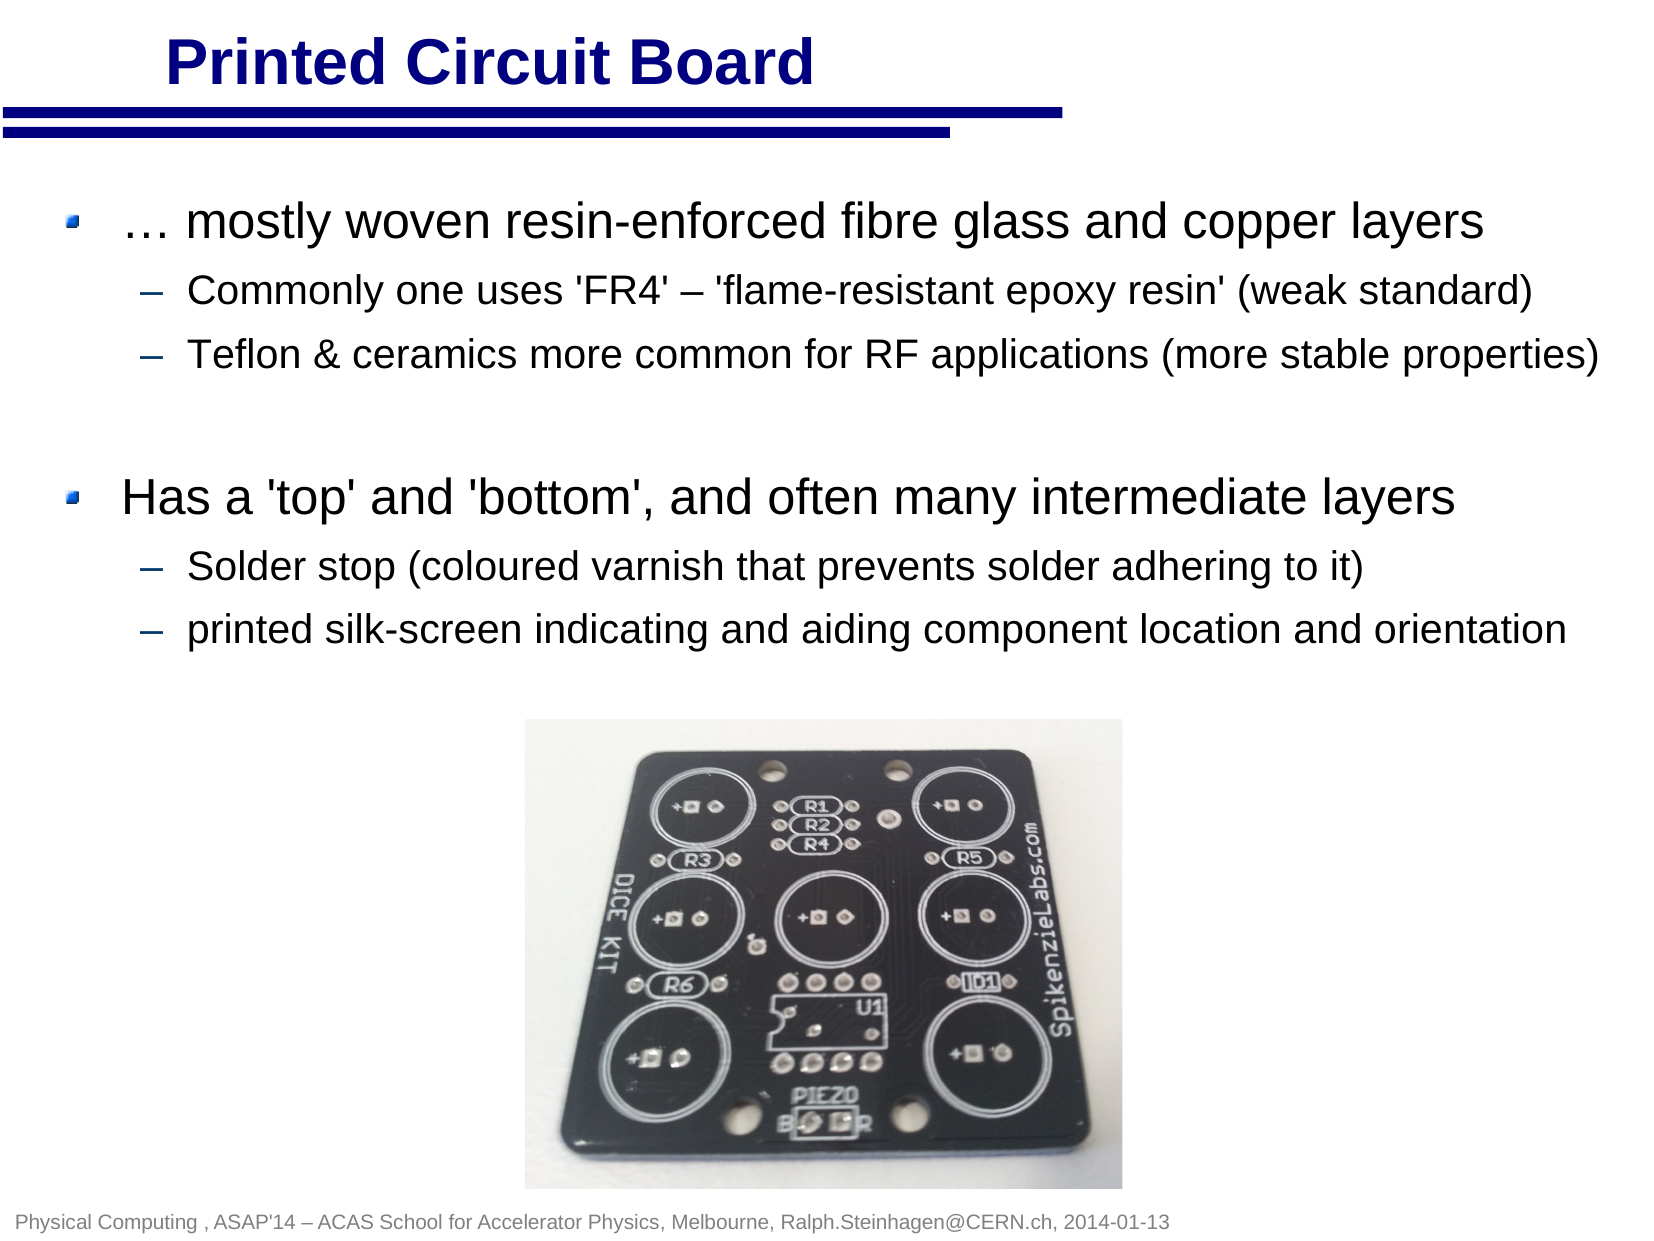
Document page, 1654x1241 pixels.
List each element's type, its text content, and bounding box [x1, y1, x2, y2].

list … mostly woven resin-enforced fibre glass and copper layers Commonly one uses 'FR4' – 'flame-resistant epoxy resin' (weak standard) Teflon & ceramics more common for RF applications (more stable properties) Has a 'top' and 'bottom', and often many intermediate layers Solder stop (coloured varnish that prevents solder adhering to it) printed silk-screen indicating and aiding component location and orientation [65, 192, 1628, 1205]
picture [524, 719, 1123, 1189]
title Printed Circuit Board [165, 0, 1323, 124]
